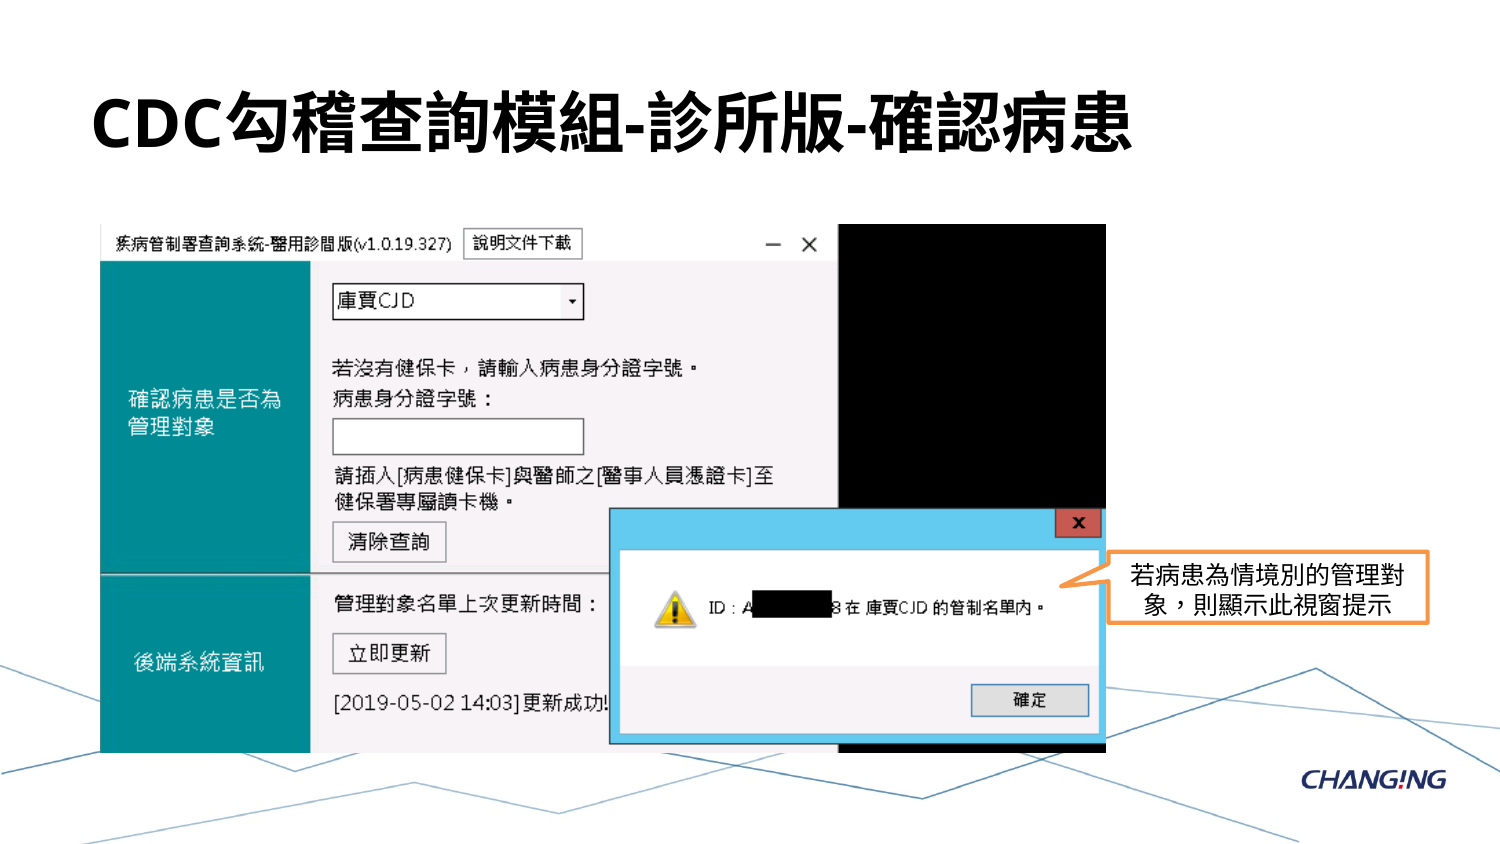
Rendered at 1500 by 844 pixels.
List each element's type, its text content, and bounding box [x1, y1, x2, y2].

title CDC勾稽查詢模組-診所版-確認病患 [75, 67, 1426, 175]
text_box 若病患為情境別的管理對象，則顯示此視窗提示 [1060, 551, 1428, 623]
picture [0, 0, 1500, 844]
